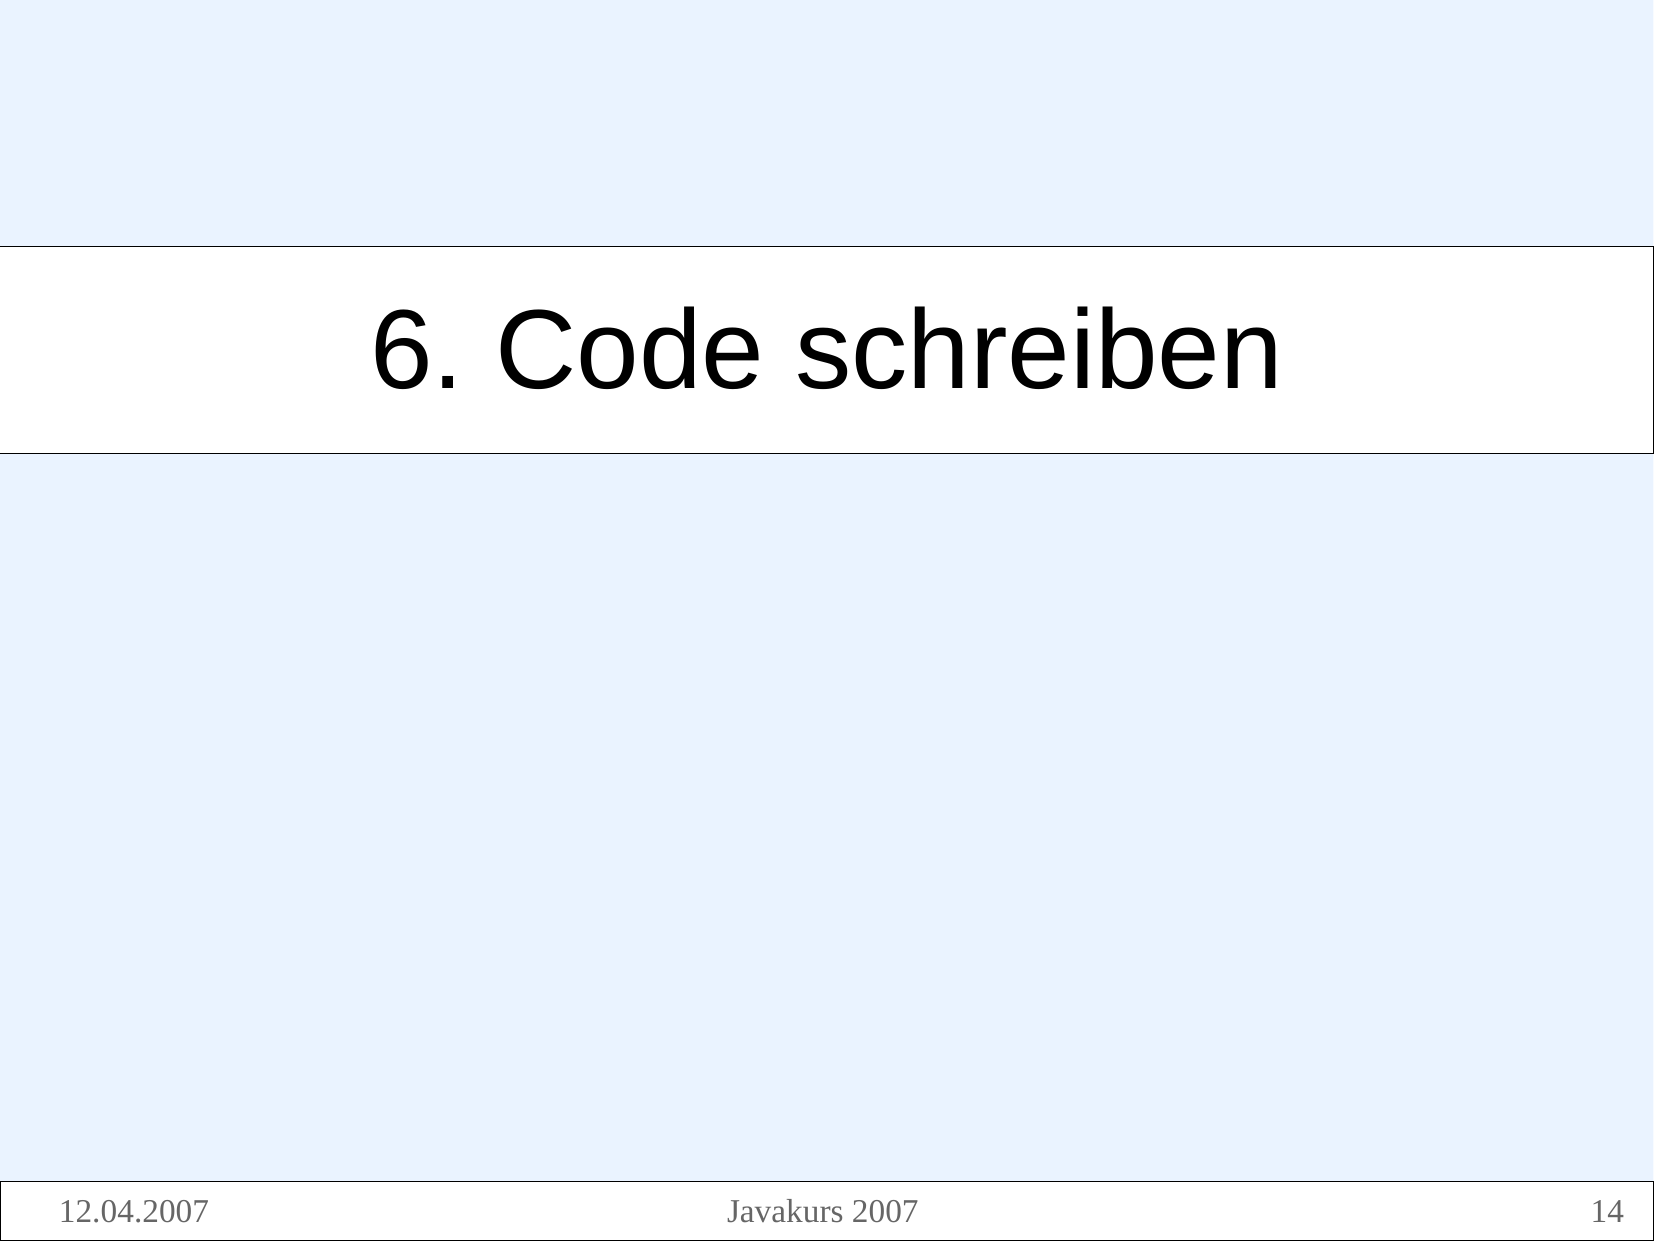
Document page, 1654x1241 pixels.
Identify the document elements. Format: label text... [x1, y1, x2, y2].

title 6. Code schreiben [0, 246, 1654, 454]
